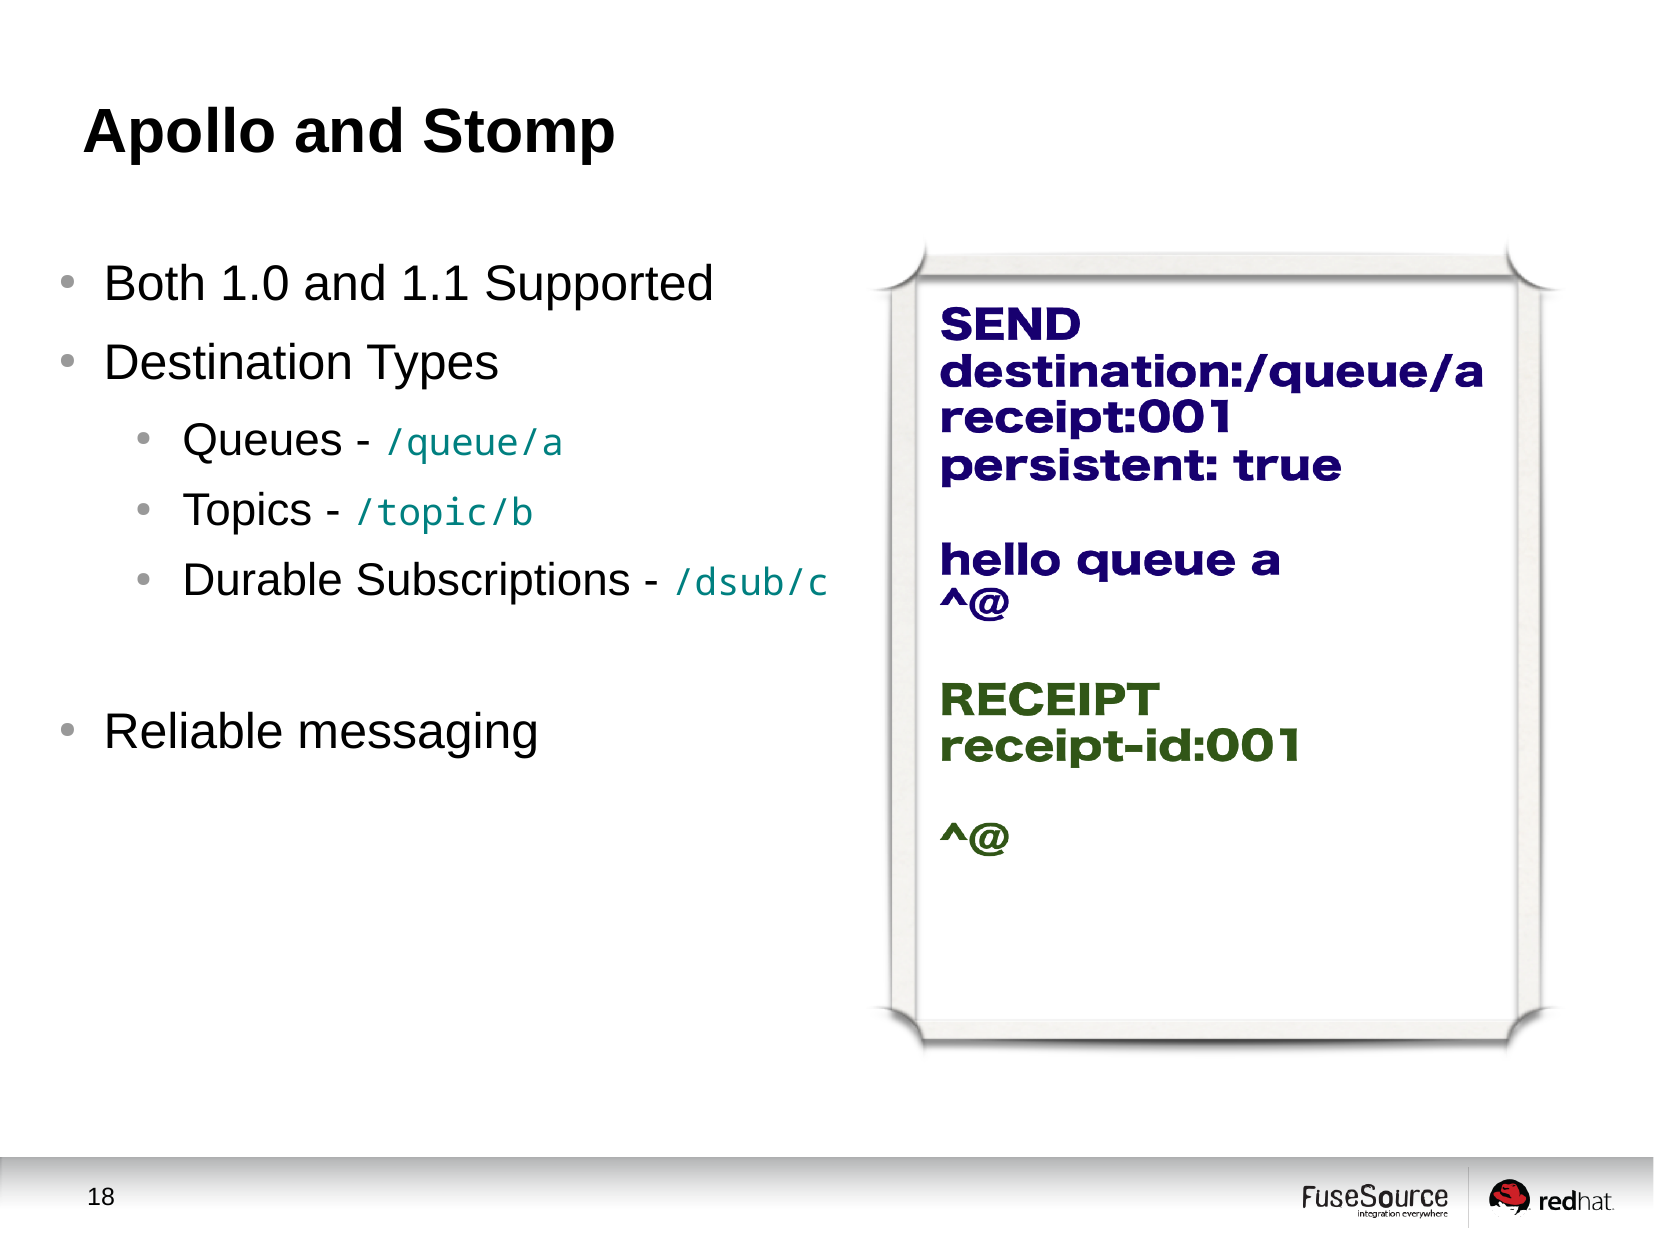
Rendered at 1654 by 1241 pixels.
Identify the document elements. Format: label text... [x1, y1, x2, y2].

title Apollo and Stomp [82, 37, 1571, 226]
list Both 1.0 and 1.1 Supported Destination Types Queues - /queue/a Topics - /topic/b Durable Subscriptions - /dsub/c Reliable messaging [0, 255, 855, 1049]
picture [0, 1, 1654, 1241]
